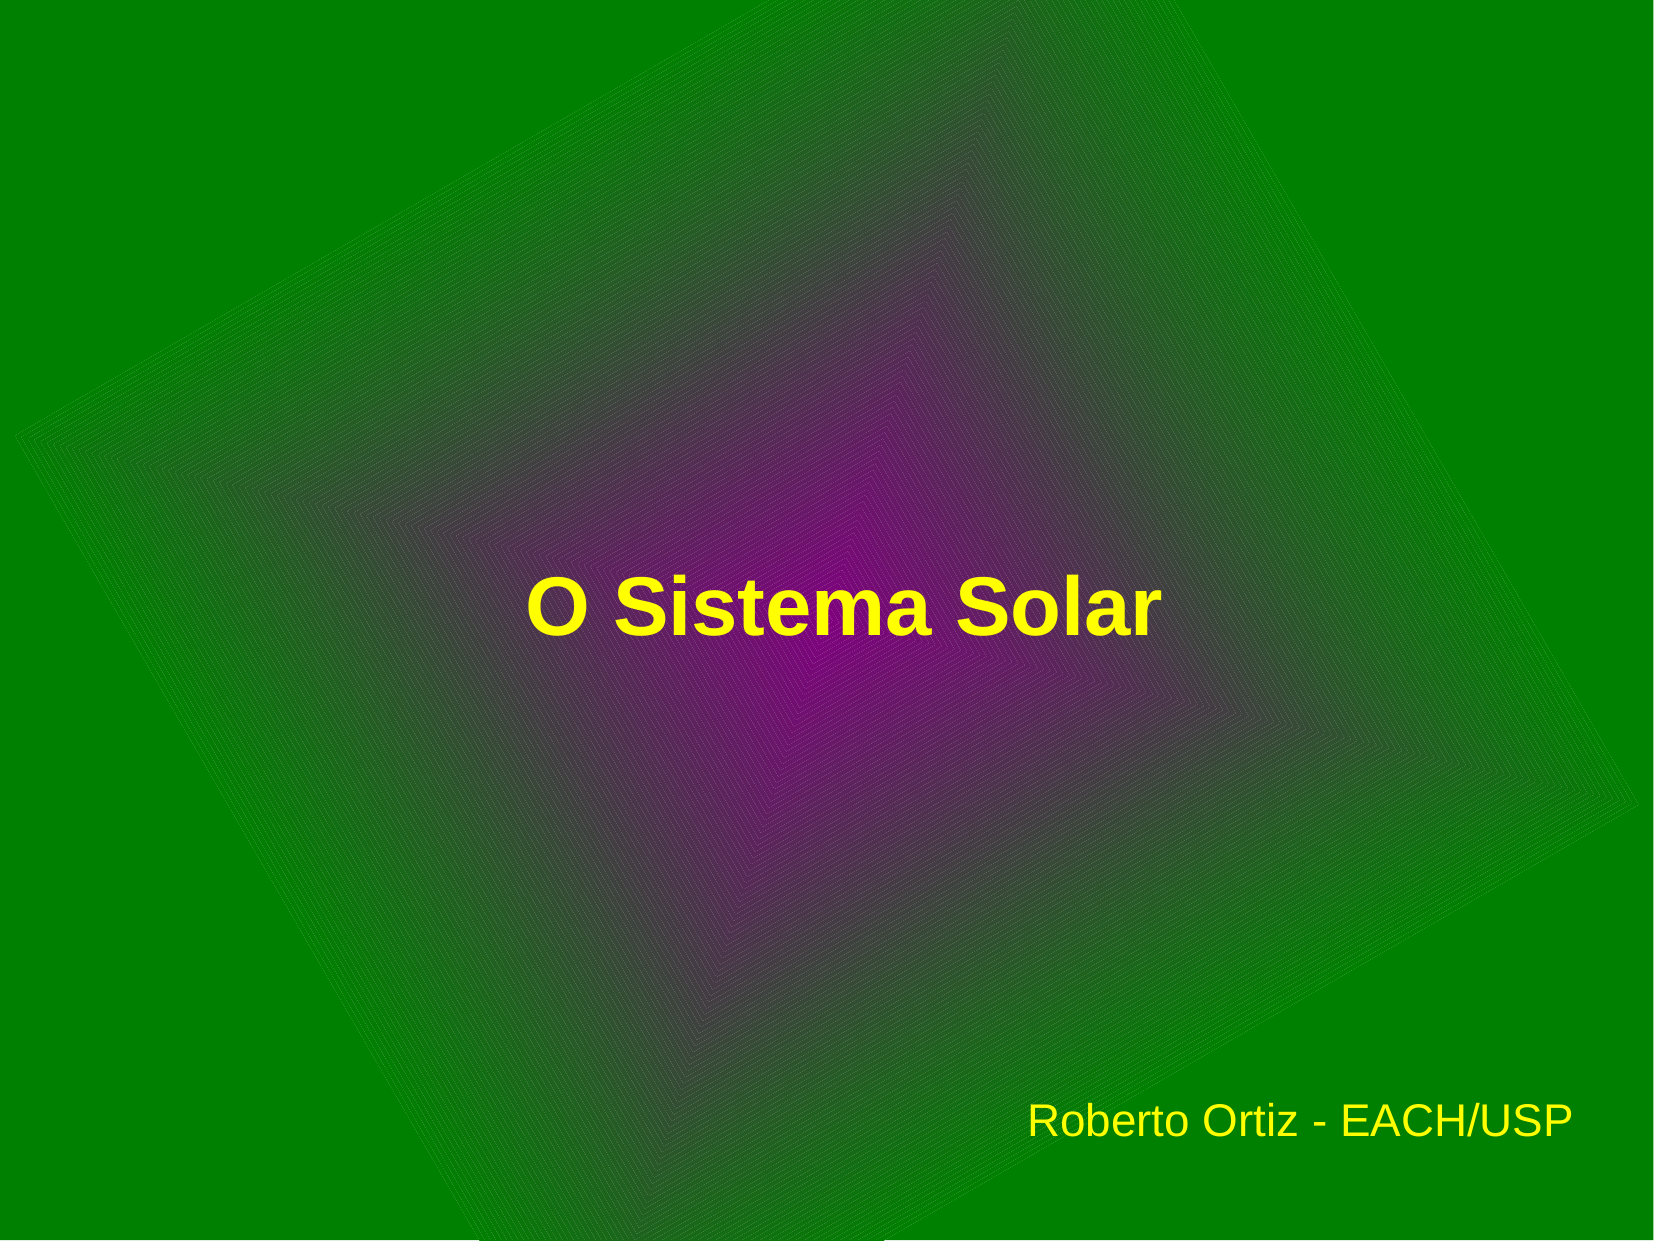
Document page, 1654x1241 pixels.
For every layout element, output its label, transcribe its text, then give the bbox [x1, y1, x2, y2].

text_box Roberto Ortiz - EACH/USP [1012, 1087, 1590, 1160]
subtitle O Sistema Solar [82, 112, 1571, 1102]
